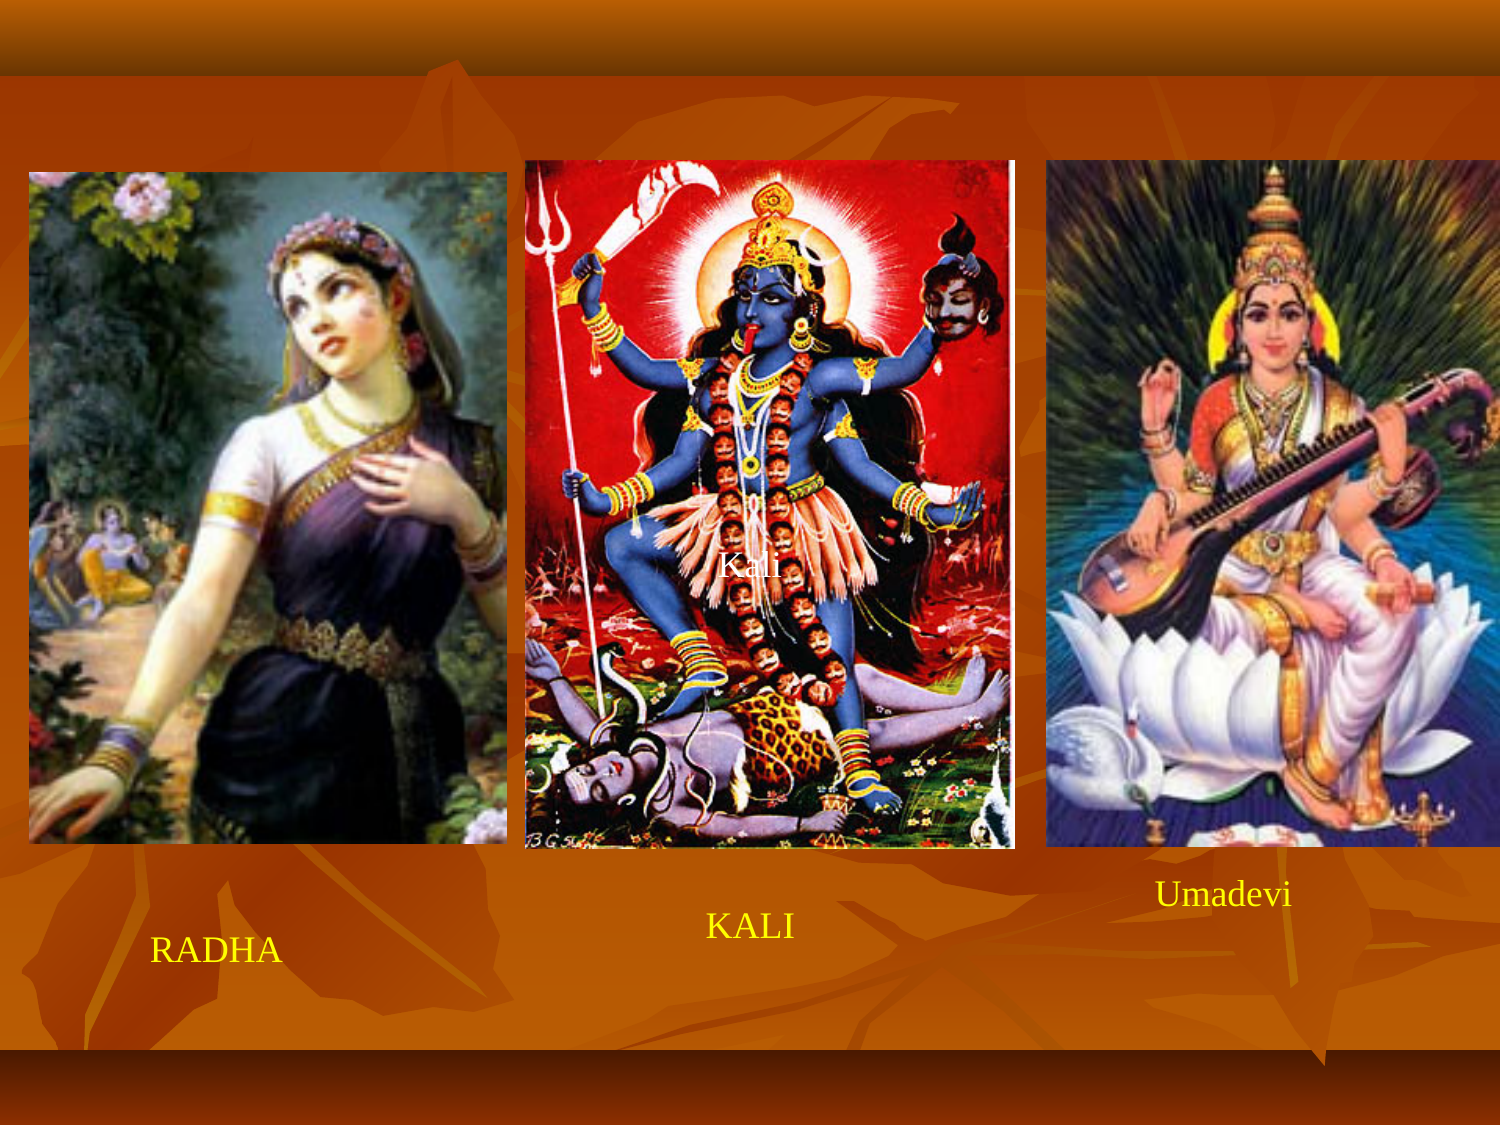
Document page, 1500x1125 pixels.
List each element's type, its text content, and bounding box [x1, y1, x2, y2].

text_box RADHA [135, 916, 298, 978]
text_box Kali [702, 532, 798, 593]
picture [1046, 160, 1500, 847]
picture [29, 172, 507, 844]
text_box KALI [690, 893, 928, 954]
picture [525, 160, 1015, 849]
text_box Umadevi [1139, 861, 1329, 922]
